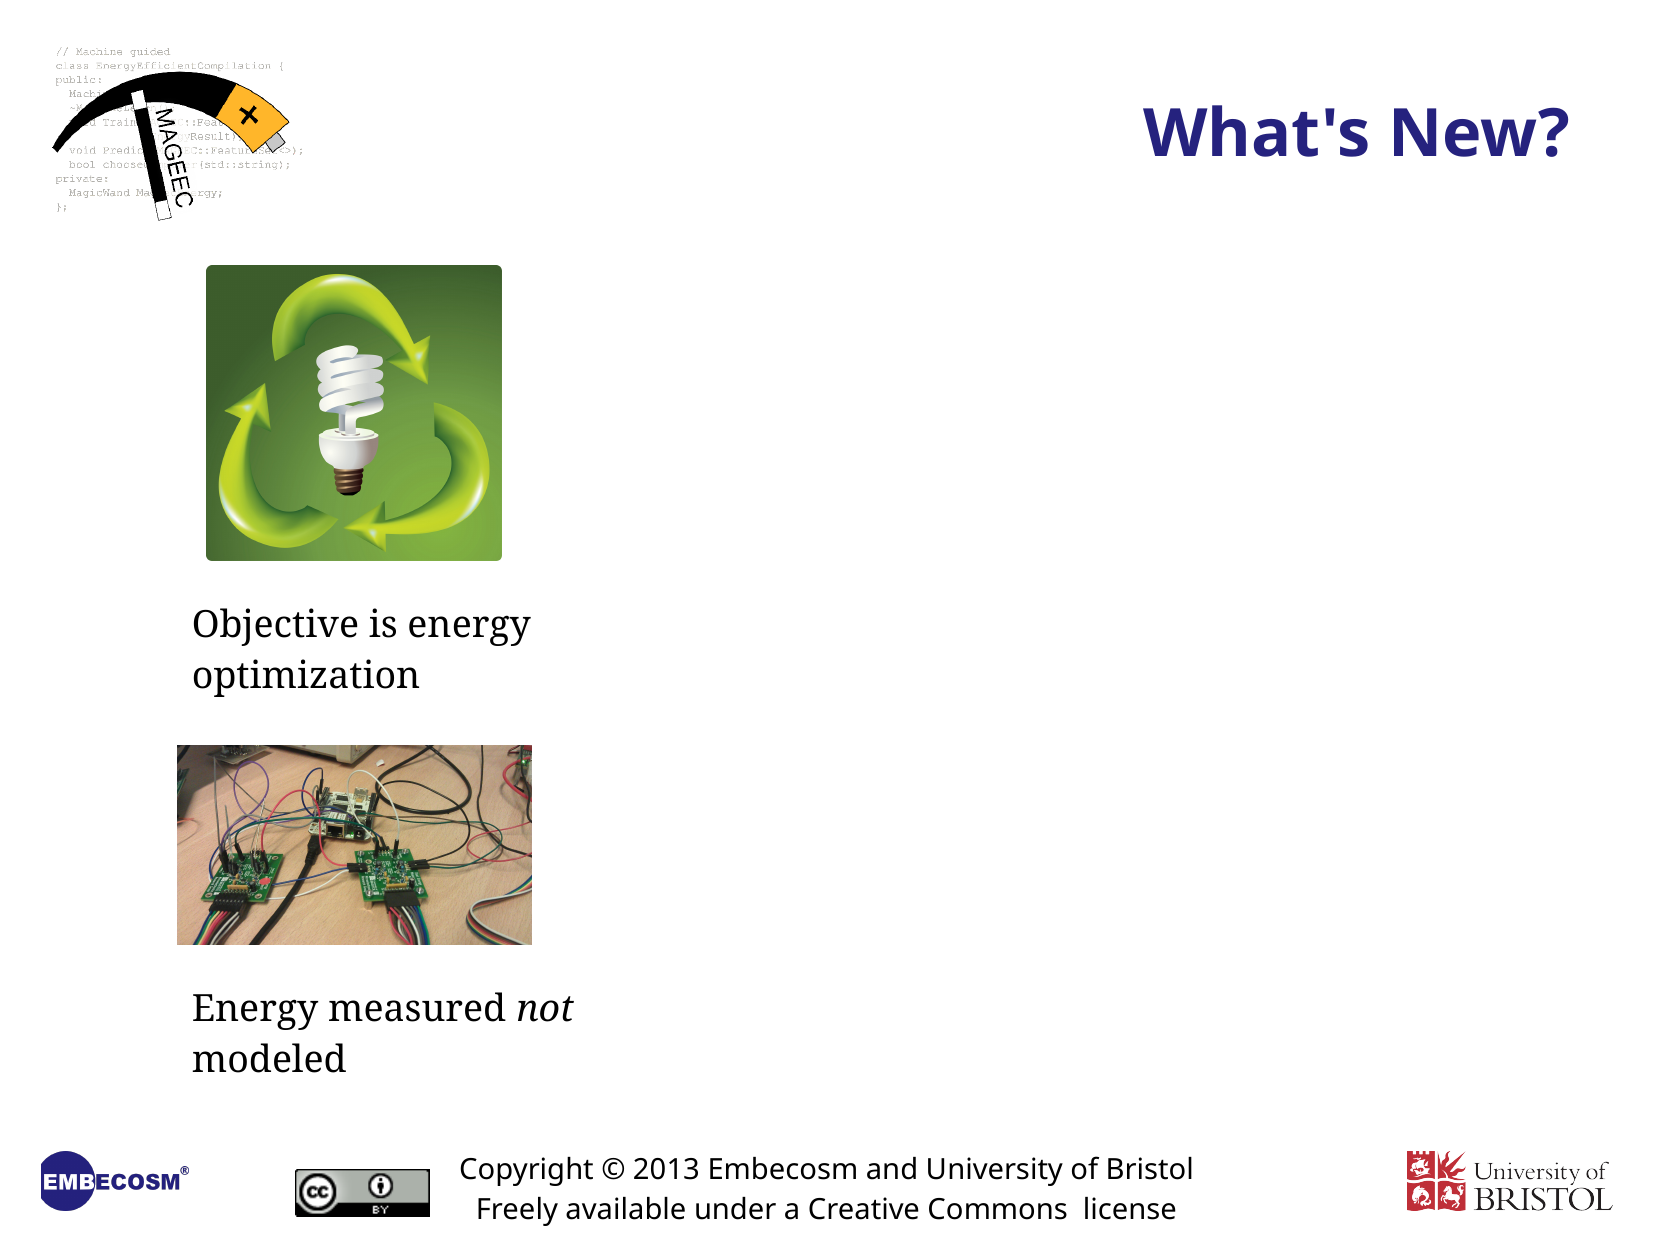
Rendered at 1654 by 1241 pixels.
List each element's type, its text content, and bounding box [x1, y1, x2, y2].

text_box Objective is energy optimization [177, 590, 650, 709]
picture [295, 1169, 430, 1217]
text_box Energy measured not modeled [177, 974, 650, 1093]
picture [1407, 1151, 1613, 1211]
title What's New? [326, 44, 1571, 217]
picture [177, 745, 532, 945]
picture [41, 1151, 189, 1211]
picture [52, 47, 302, 225]
picture [206, 265, 502, 562]
